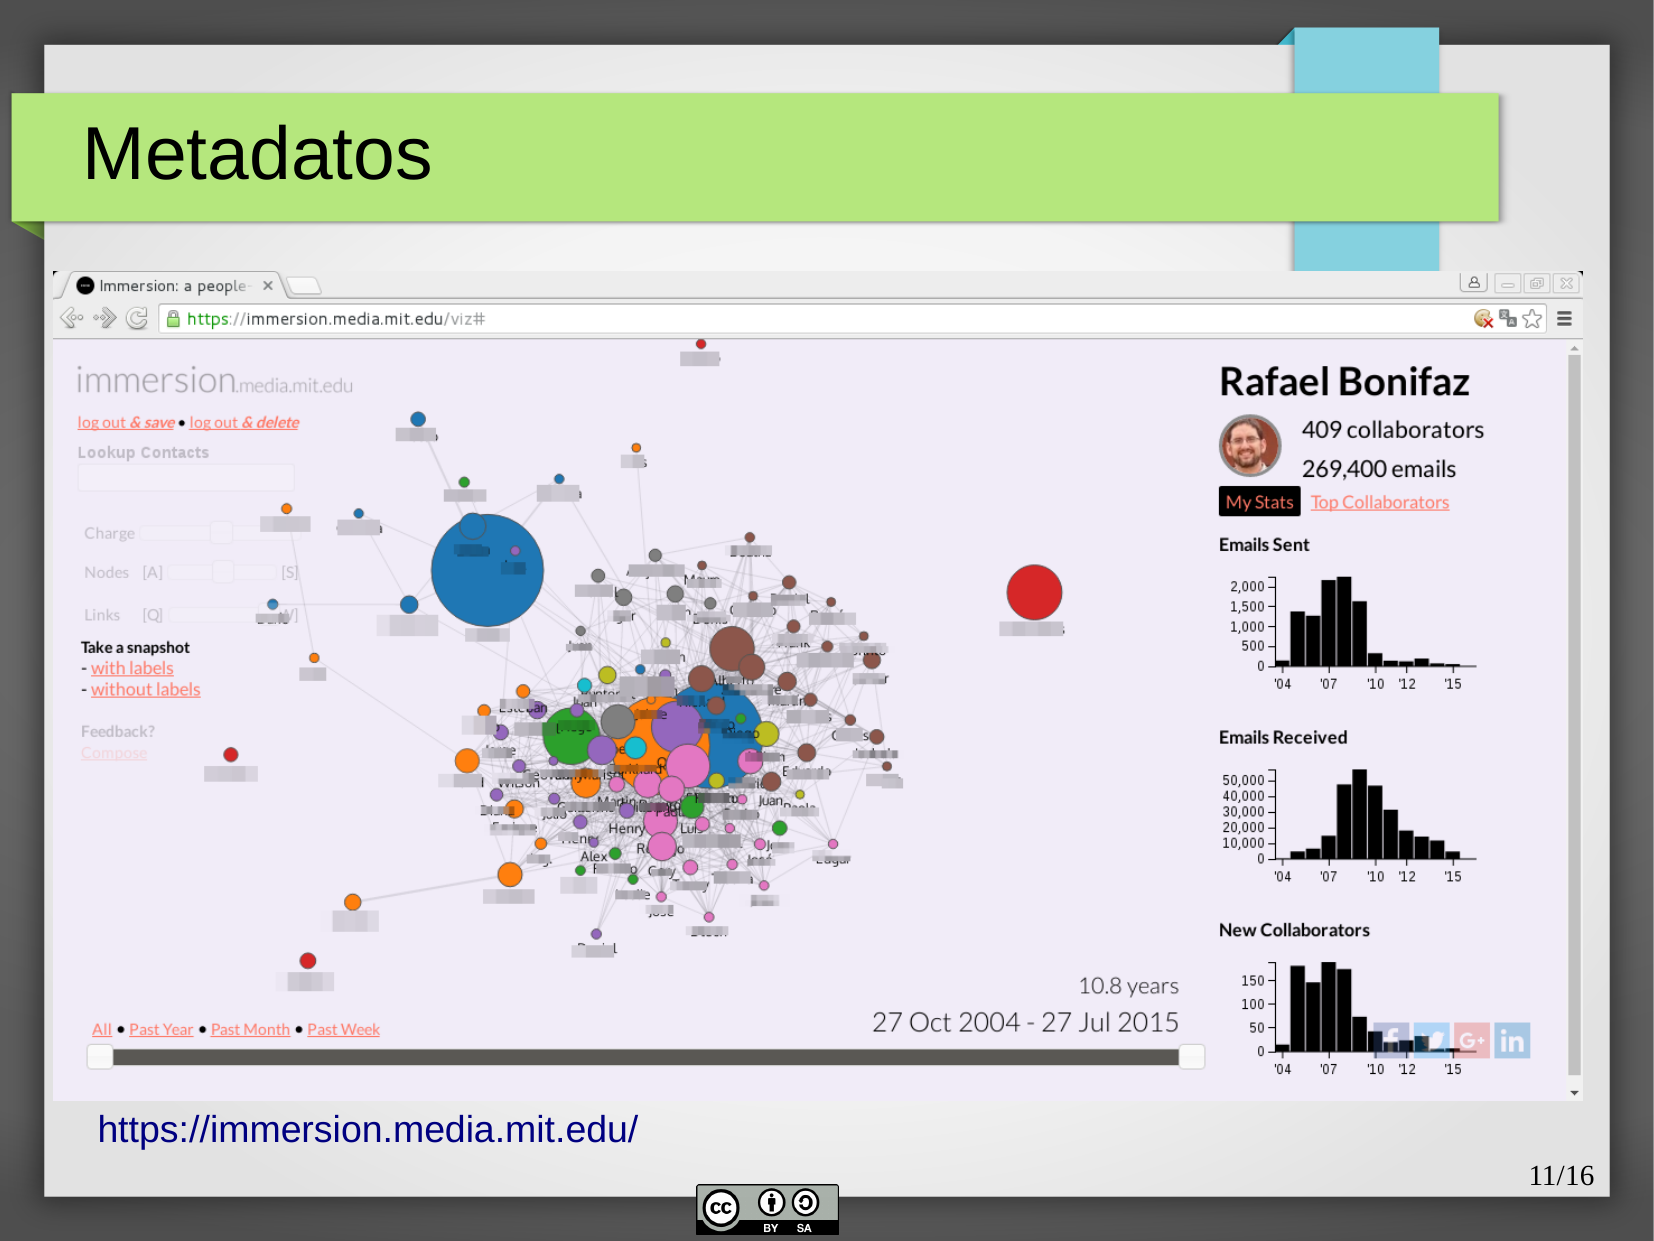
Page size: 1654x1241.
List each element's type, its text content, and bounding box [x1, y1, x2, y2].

text_box https://immersion.media.mit.edu/ [82, 1100, 654, 1158]
title Metadatos [82, 94, 1264, 213]
picture [0, 0, 1654, 1241]
